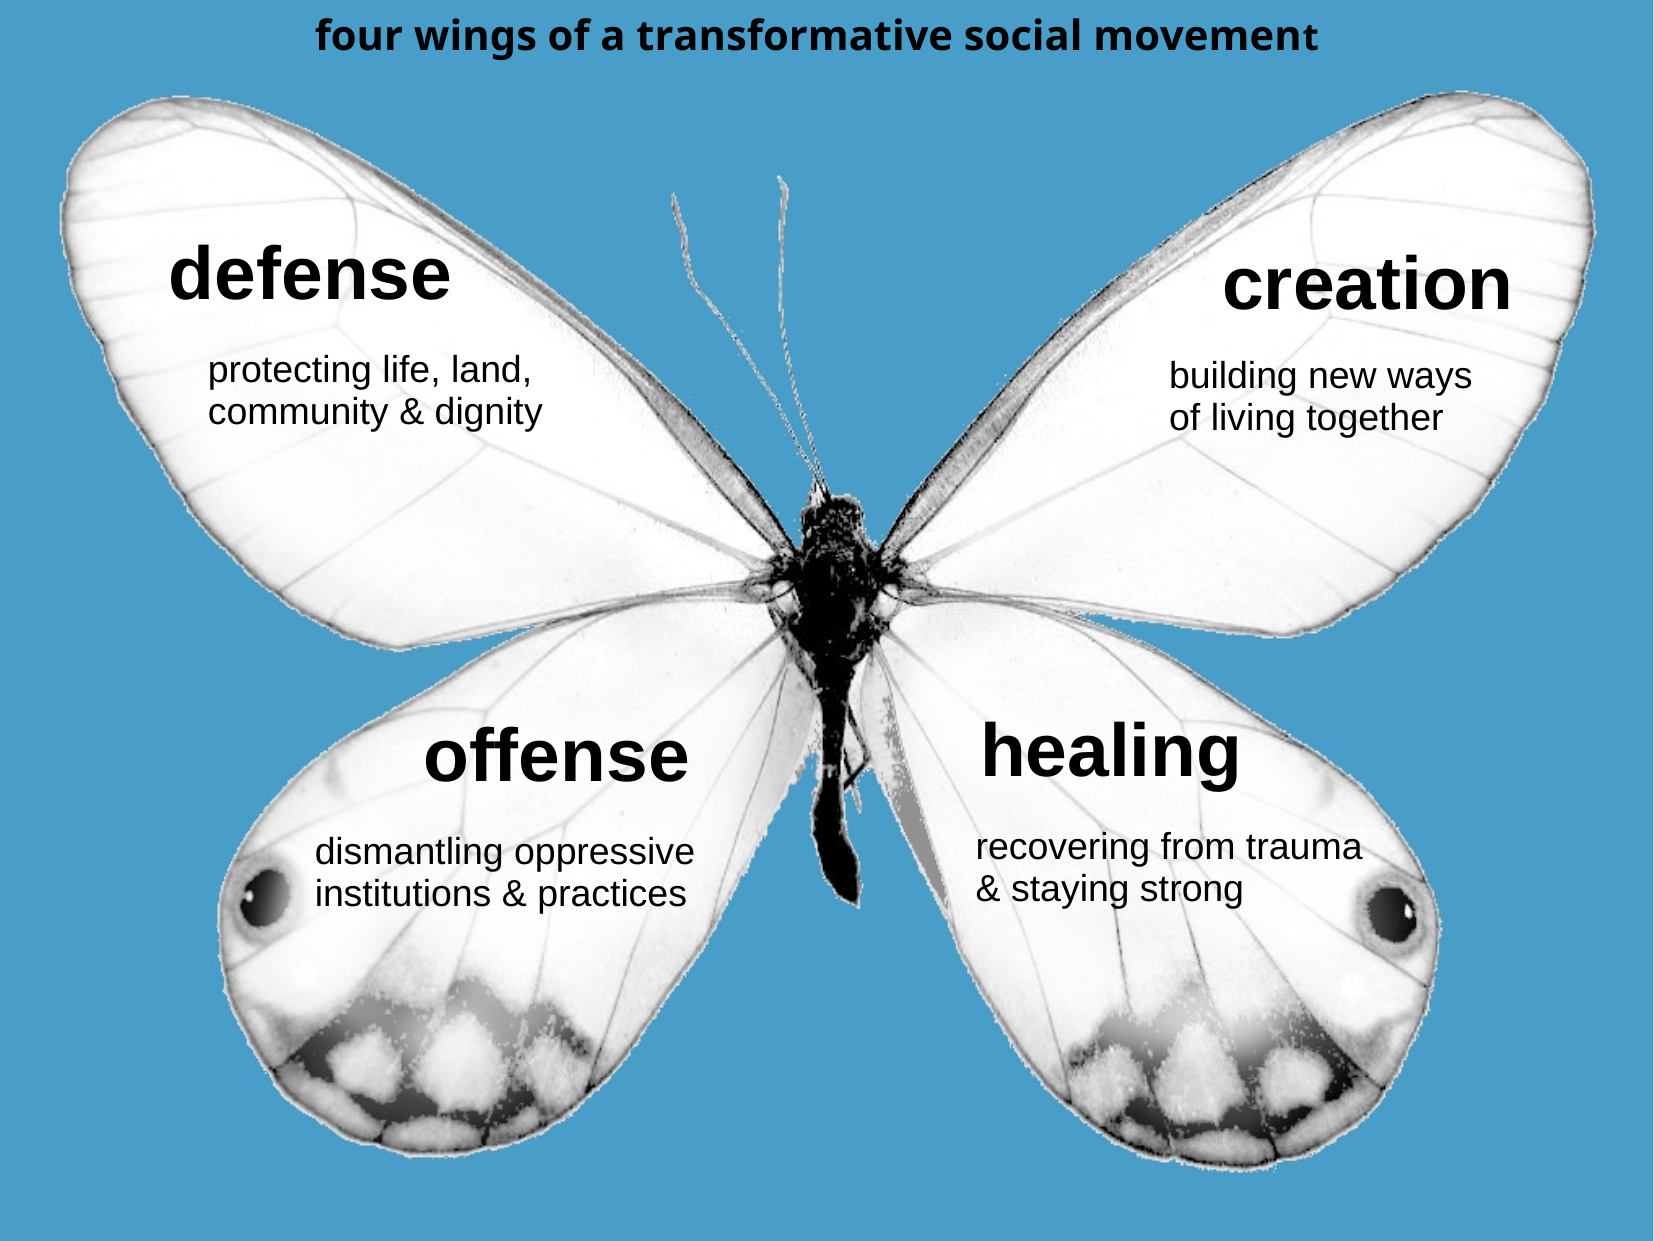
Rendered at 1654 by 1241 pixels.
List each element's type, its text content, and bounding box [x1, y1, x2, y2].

text_box dismantling oppressive institutions & practices [299, 823, 713, 936]
text_box recovering from trauma & staying strong [960, 819, 1404, 956]
text_box defense [154, 225, 468, 324]
text_box creation [1207, 235, 1529, 334]
text_box offense [408, 706, 706, 806]
picture [0, 0, 1654, 1241]
text_box healing [965, 702, 1258, 801]
text_box protecting life, land, community & dignity [193, 341, 644, 476]
text_box building new ways of living together [1154, 347, 1516, 463]
text_box four wings of a transformative social movement [300, 5, 1426, 82]
